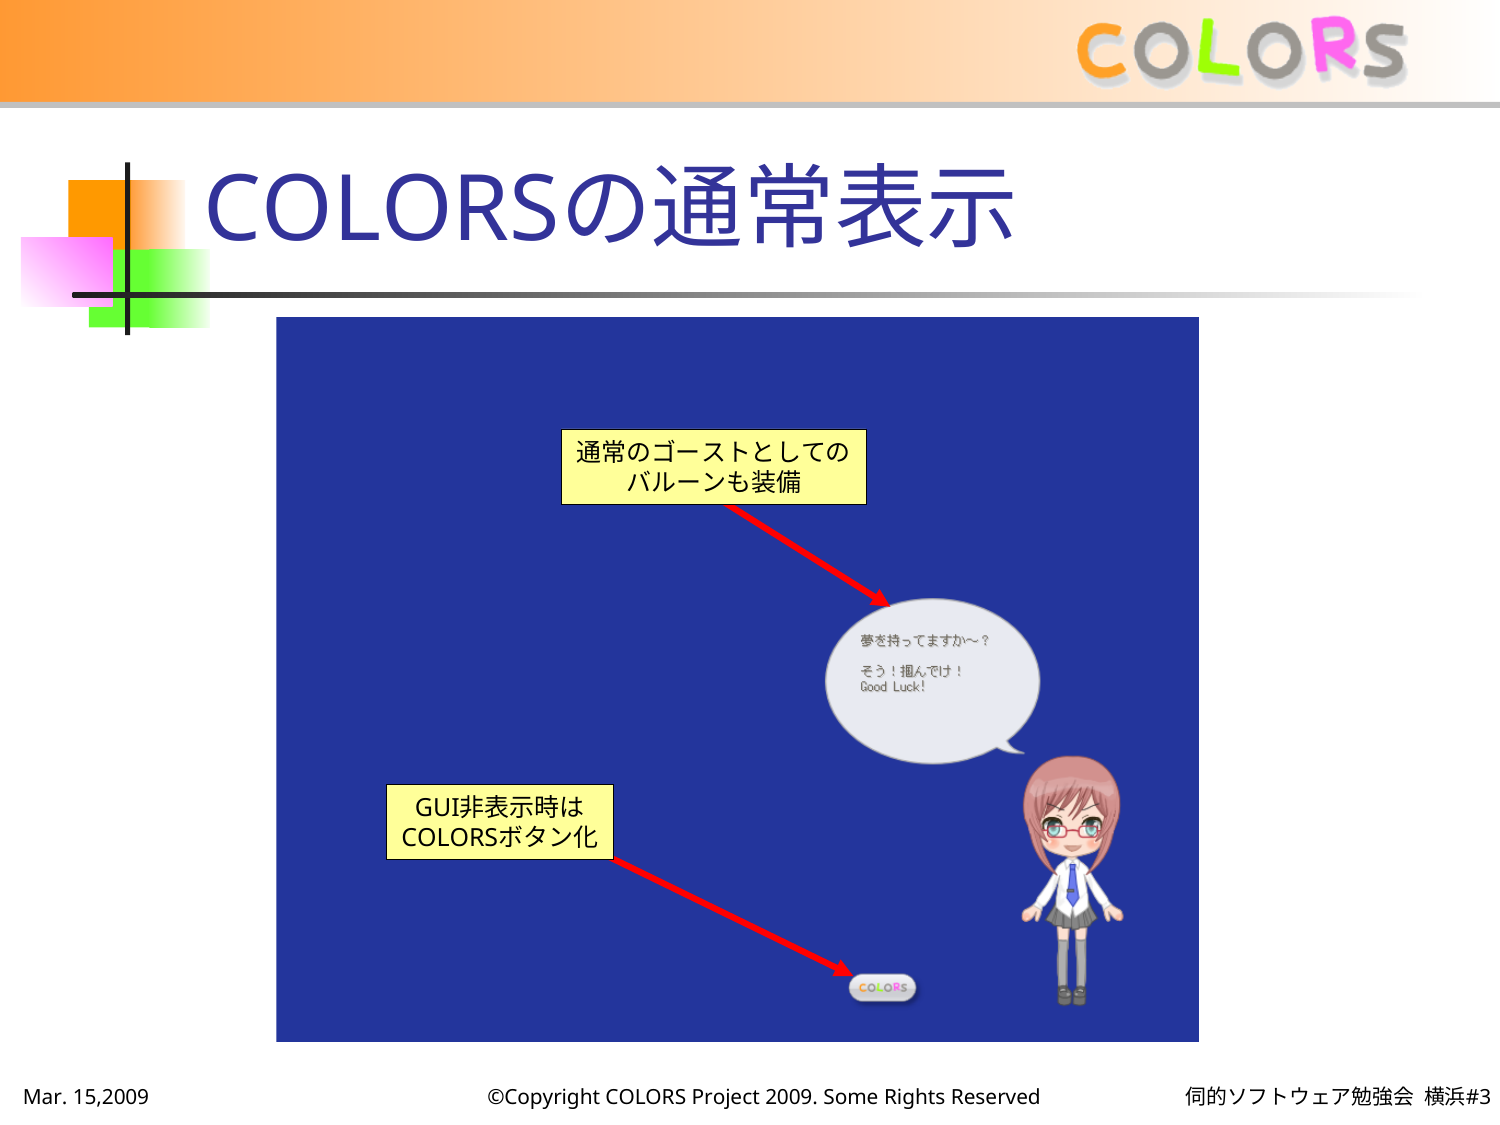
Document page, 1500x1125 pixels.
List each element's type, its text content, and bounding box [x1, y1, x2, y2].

text_box 通常のゴーストとしての バルーンも装備 [561, 428, 867, 505]
text_box GUI非表示時は COLORSボタン化 [386, 784, 614, 860]
title COLORSの通常表示 [188, 35, 1468, 276]
picture [276, 317, 1199, 1042]
